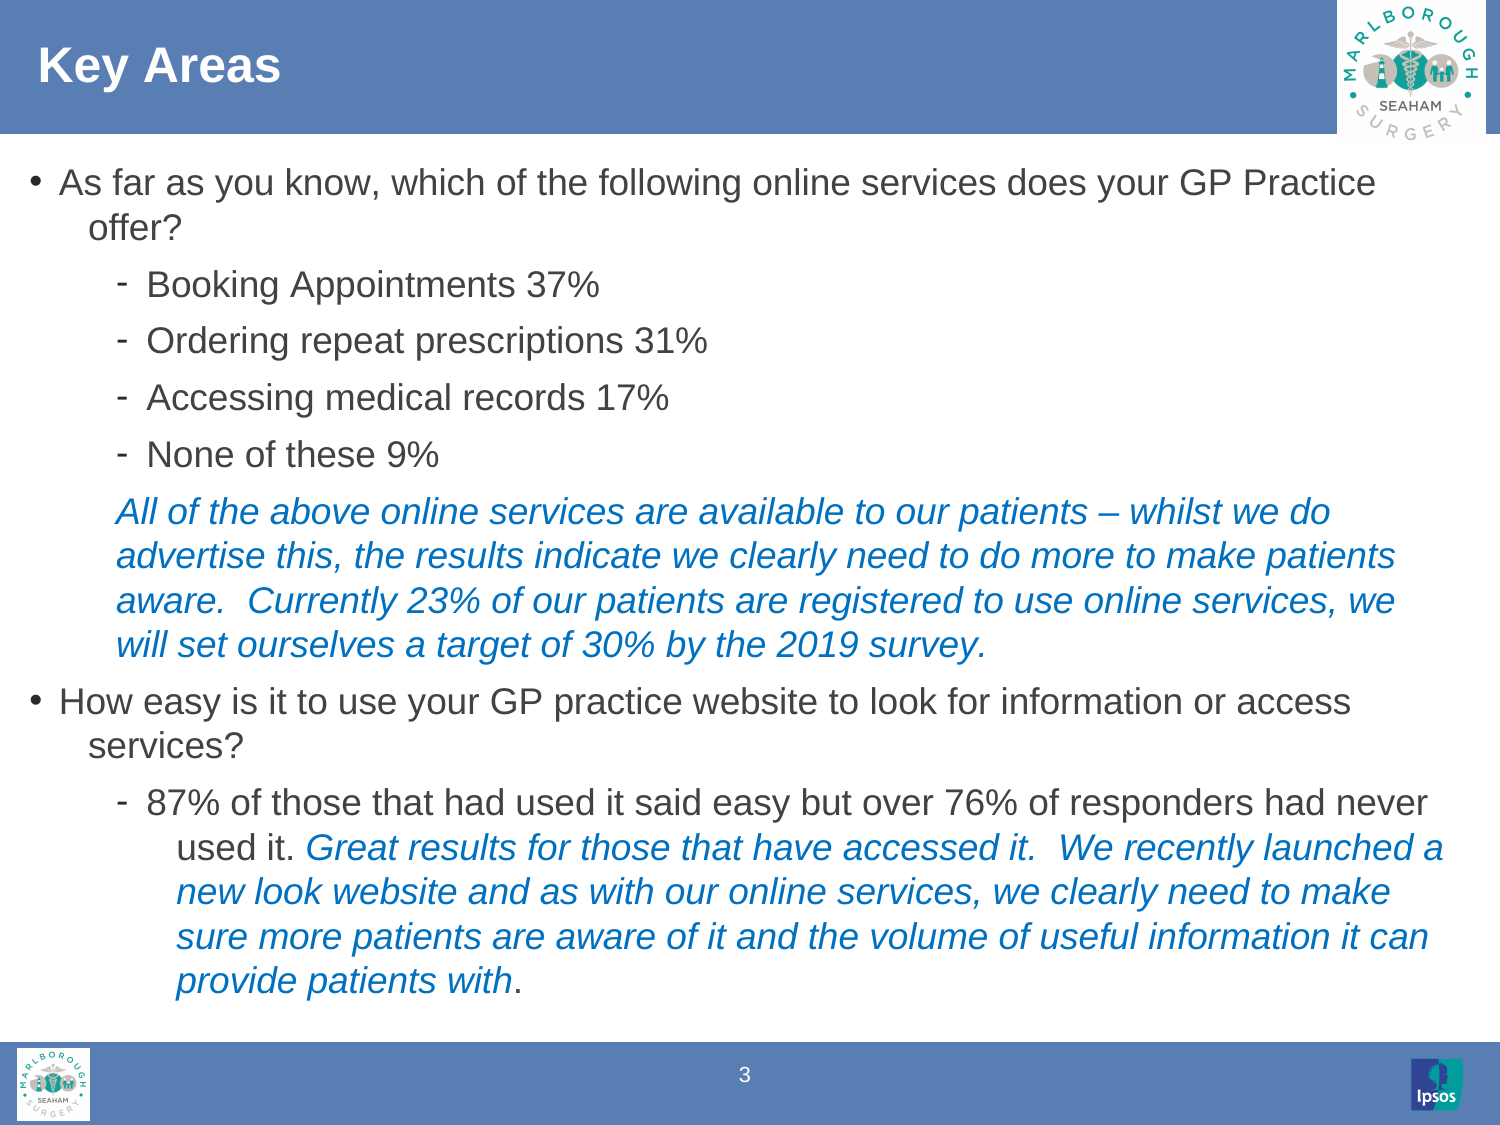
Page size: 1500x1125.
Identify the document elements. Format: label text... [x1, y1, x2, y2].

list As far as you know, which of the following online services does your GP Practice offer? Booking Appointments 37% Ordering repeat prescriptions 31% Accessing medical records 17% None of these 9% All of the above online services are available to our patients – whilst we do advertise this, the results indicate we clearly need to do more to make patients aware. Currently 23% of our patients are registered to use online services, we will set ourselves a target of 30% by the 2019 survey. How easy is it to use your GP practice website to look for information or access services? 87% of those that had used it said easy but over 76% of responders had never used it. Great results for those that have accessed it. We recently launched a new look website and as with our online services, we clearly need to make sure more patients are aware of it and the volume of useful information it can provide patients with. [29, 101, 1456, 1012]
title Key Areas [37, 0, 1259, 101]
